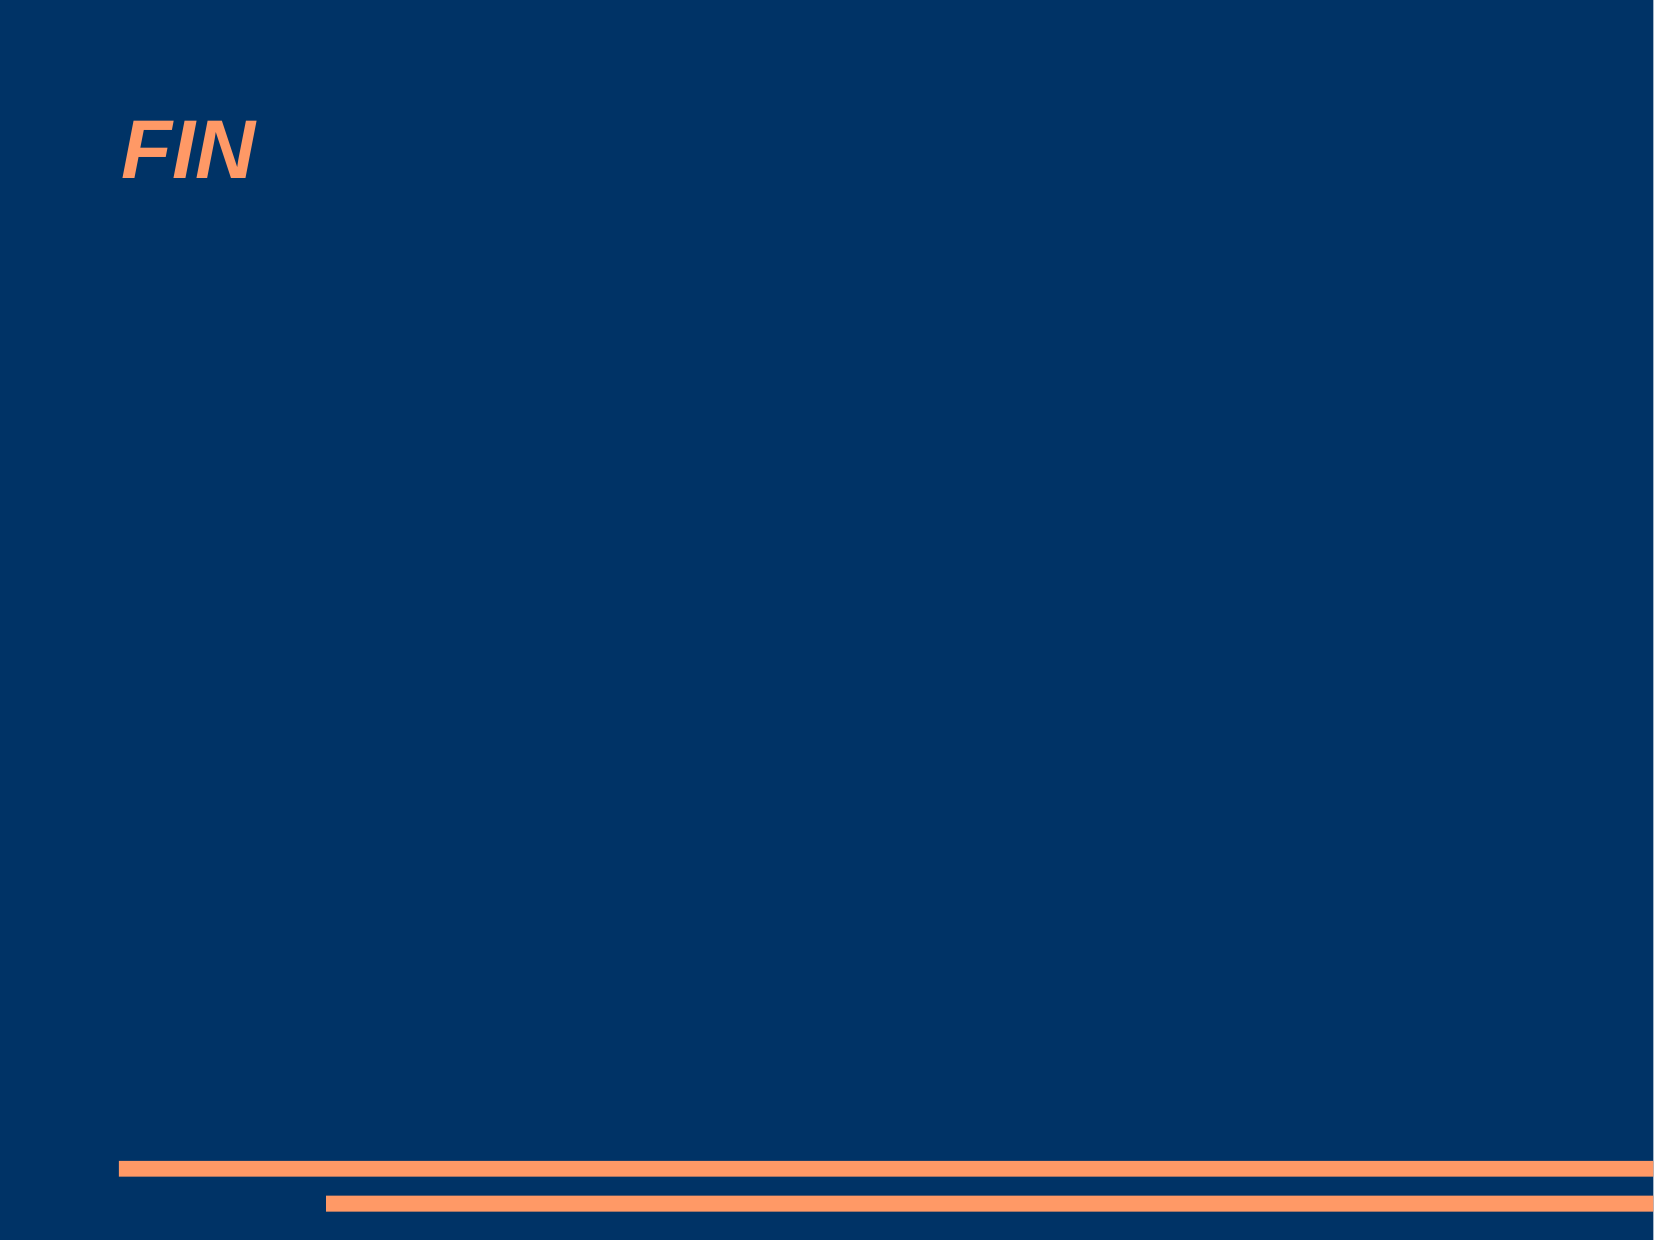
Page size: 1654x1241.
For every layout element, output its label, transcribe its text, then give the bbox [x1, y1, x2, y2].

title FIN [121, 53, 1534, 246]
